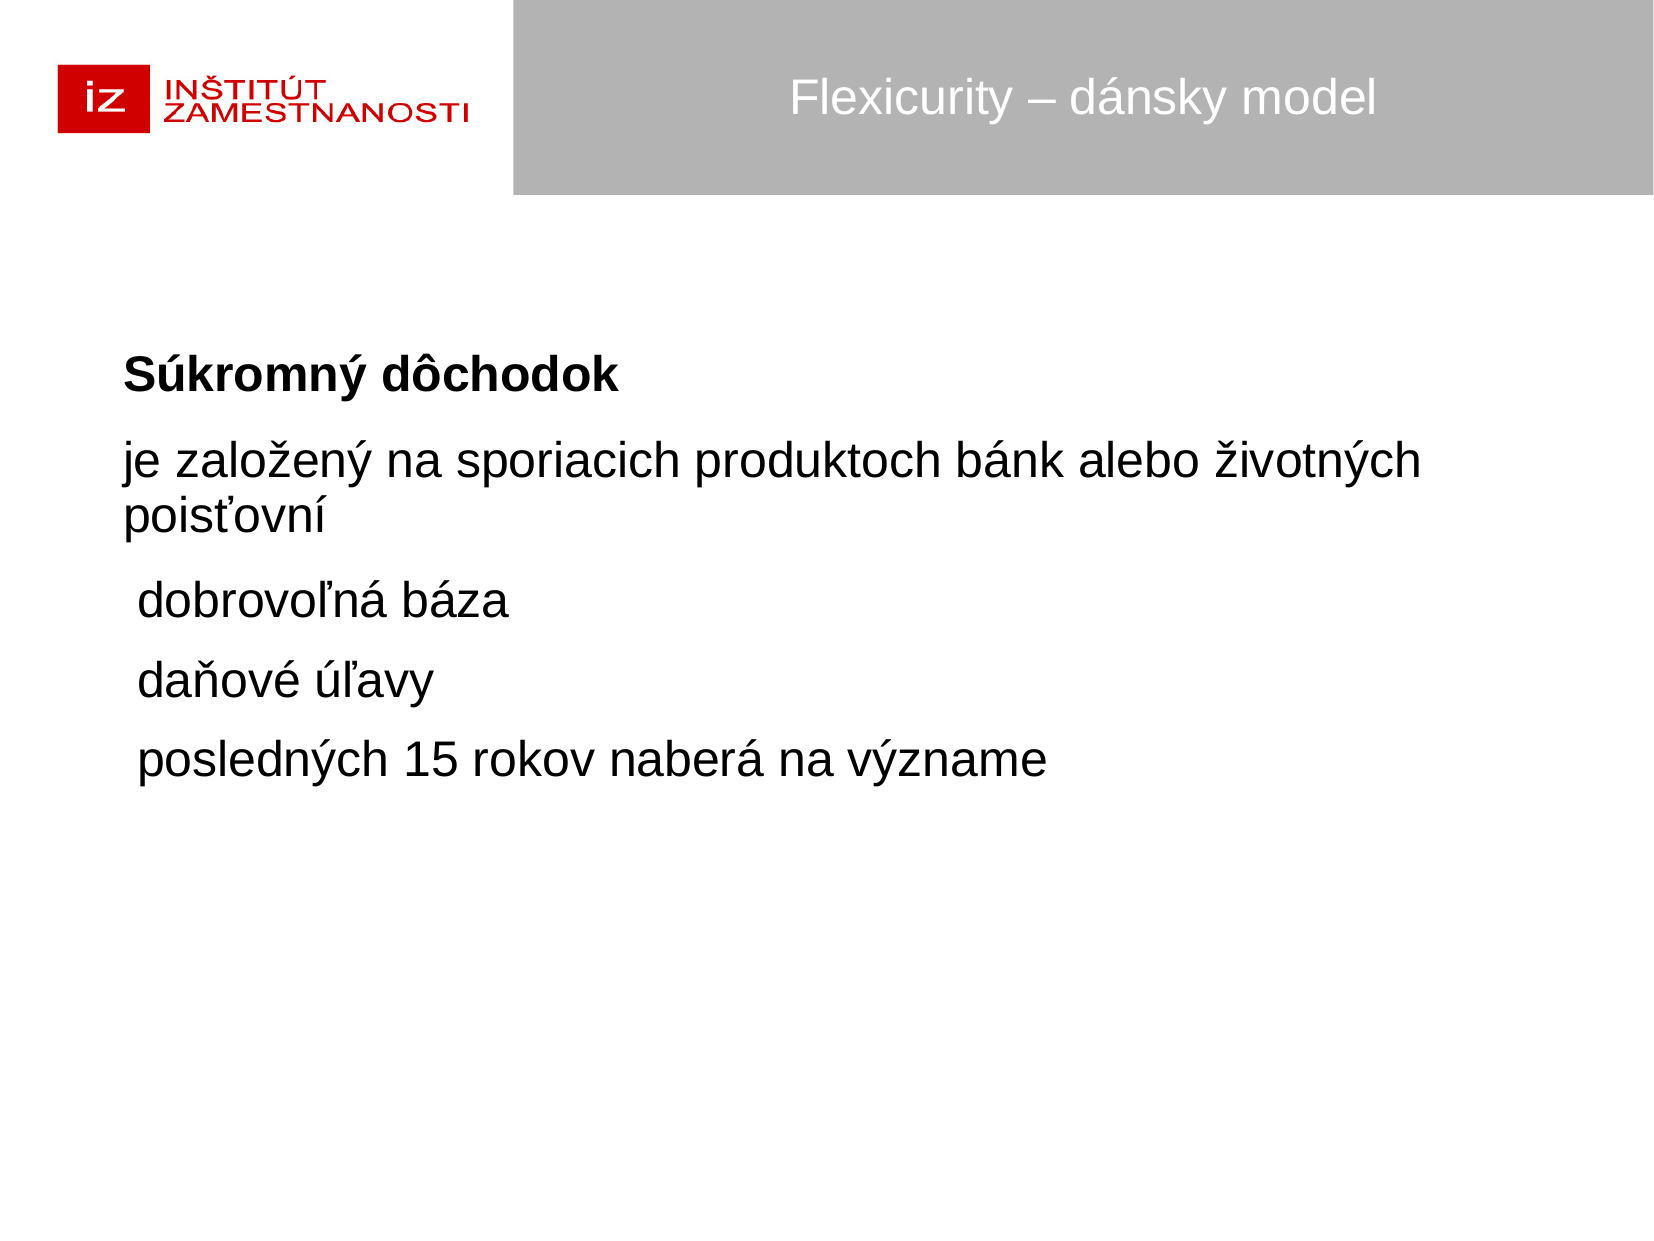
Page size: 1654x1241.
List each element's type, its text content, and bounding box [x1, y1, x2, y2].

picture [6, 5, 513, 189]
text_box Flexicurity – dánsky model [513, 0, 1654, 195]
text_box [0, 0, 1654, 196]
list Súkromný dôchodok je založený na sporiacich produktoch bánk alebo životných poisťovní dobrovoľná báza daňové úľavy posledných 15 rokov naberá na význame [123, 346, 1536, 1214]
